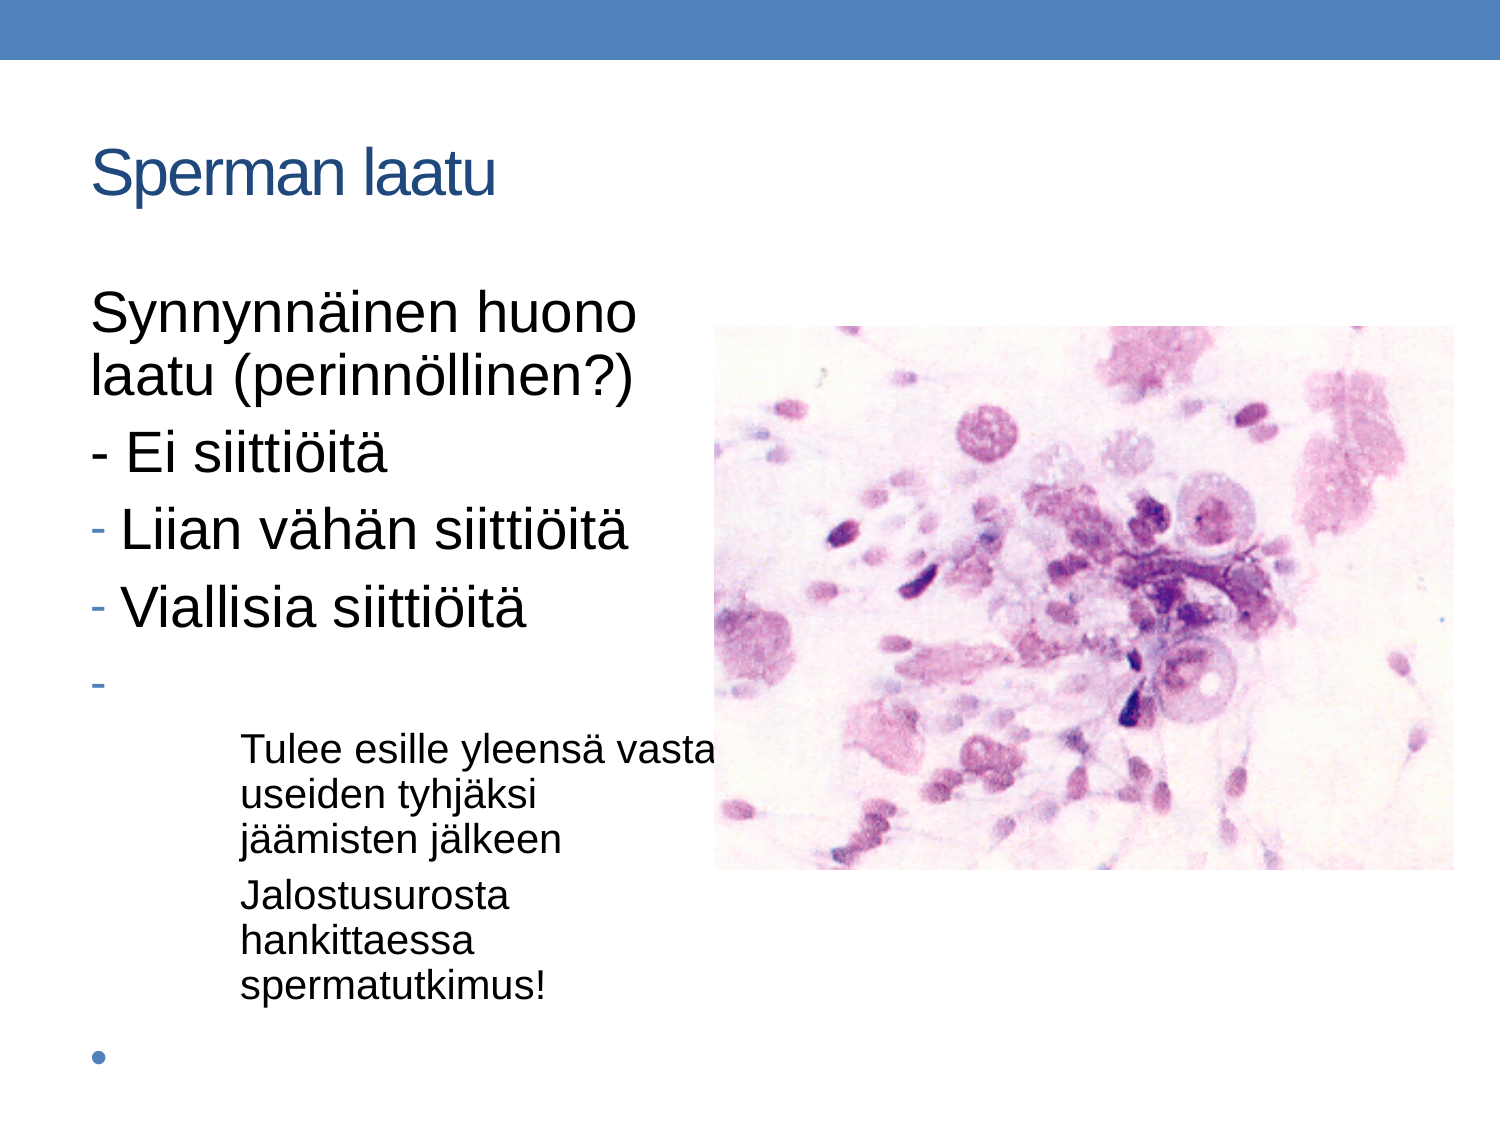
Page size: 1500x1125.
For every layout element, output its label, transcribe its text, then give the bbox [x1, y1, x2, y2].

picture [714, 326, 1454, 870]
title Sperman laatu [75, 87, 1426, 251]
list Synnynnäinen huono laatu (perinnöllinen?) - Ei siittiöitä Liian vähän siittiöitä Viallisia siittiöitä Tulee esille yleensä vasta useiden tyhjäksi jäämisten jälkeen Jalostusurosta hankittaessa spermatutkimus! [75, 274, 738, 1049]
